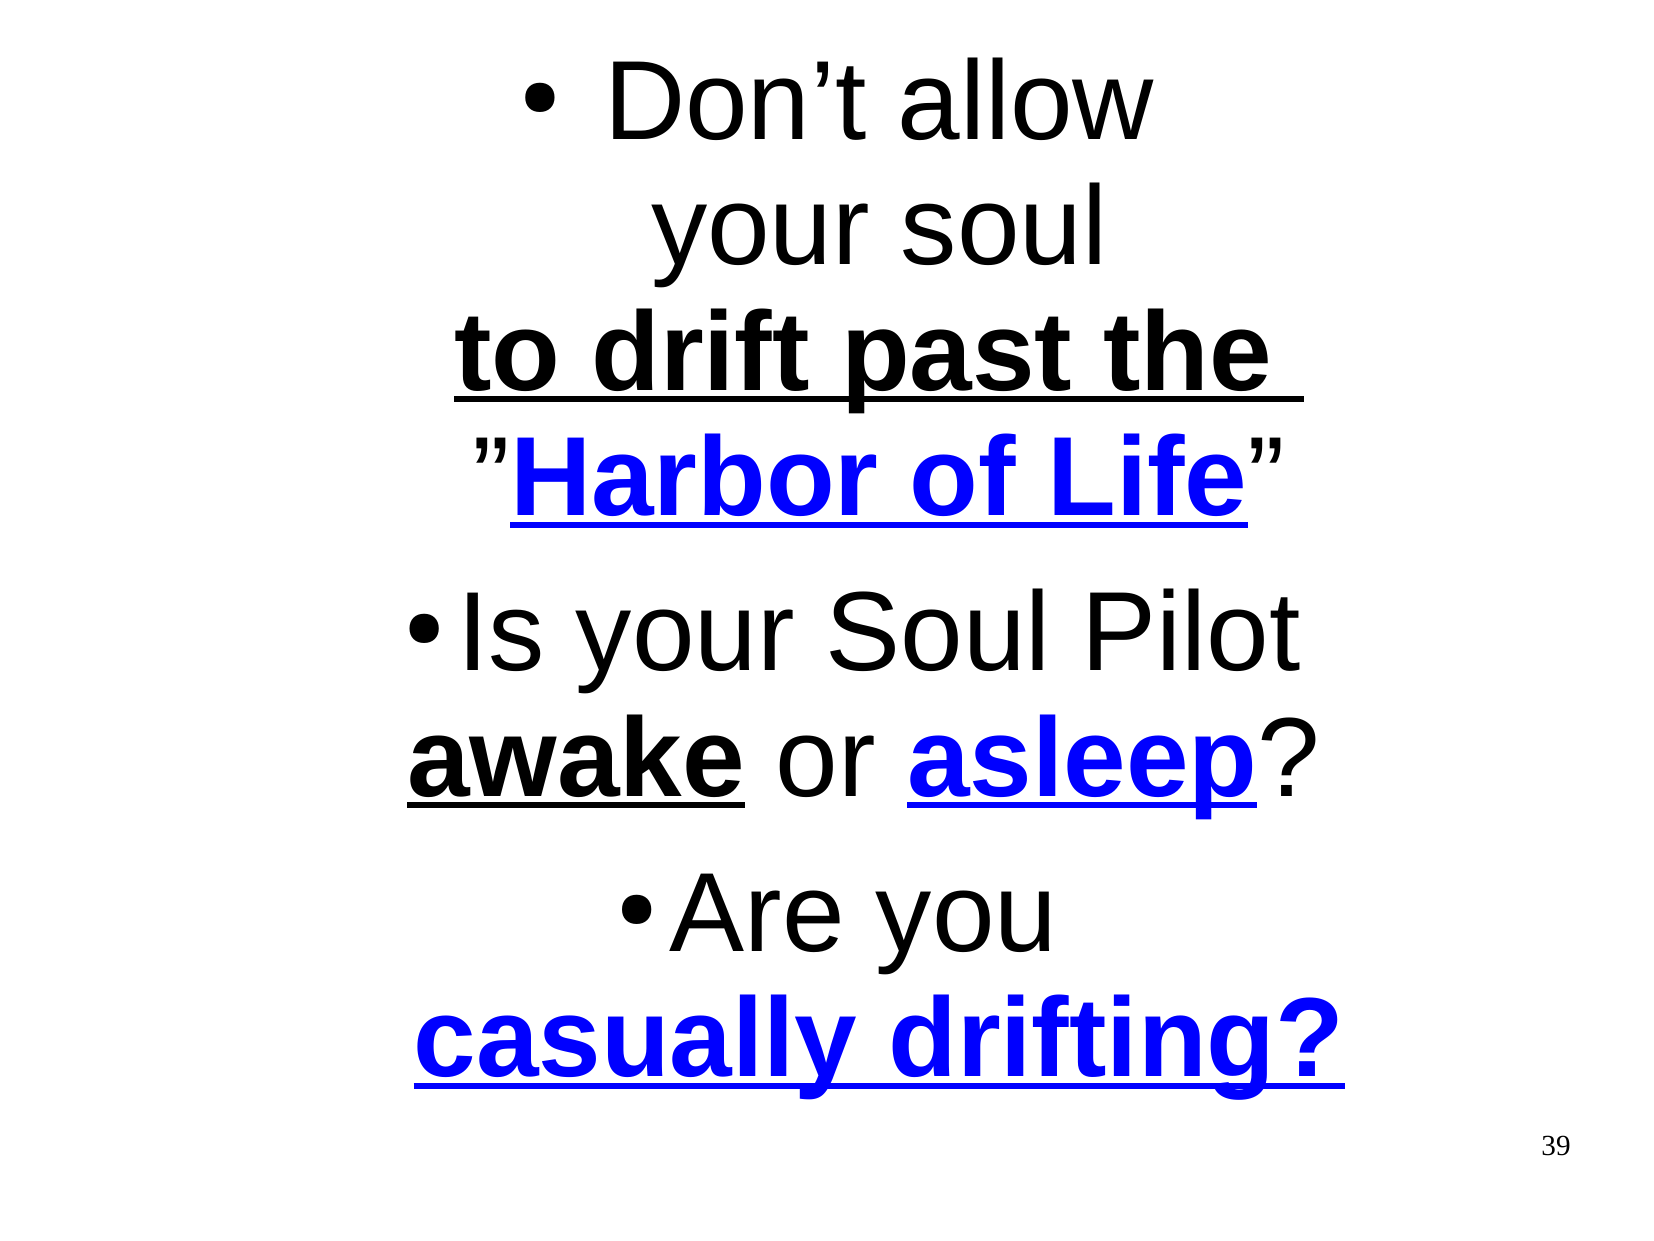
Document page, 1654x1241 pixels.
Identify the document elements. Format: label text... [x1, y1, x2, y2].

list Don’t allow your soul to drift past the ”Harbor of Life” Is your Soul Pilot awake or asleep? Are you casually drifting? [37, 37, 1651, 1201]
